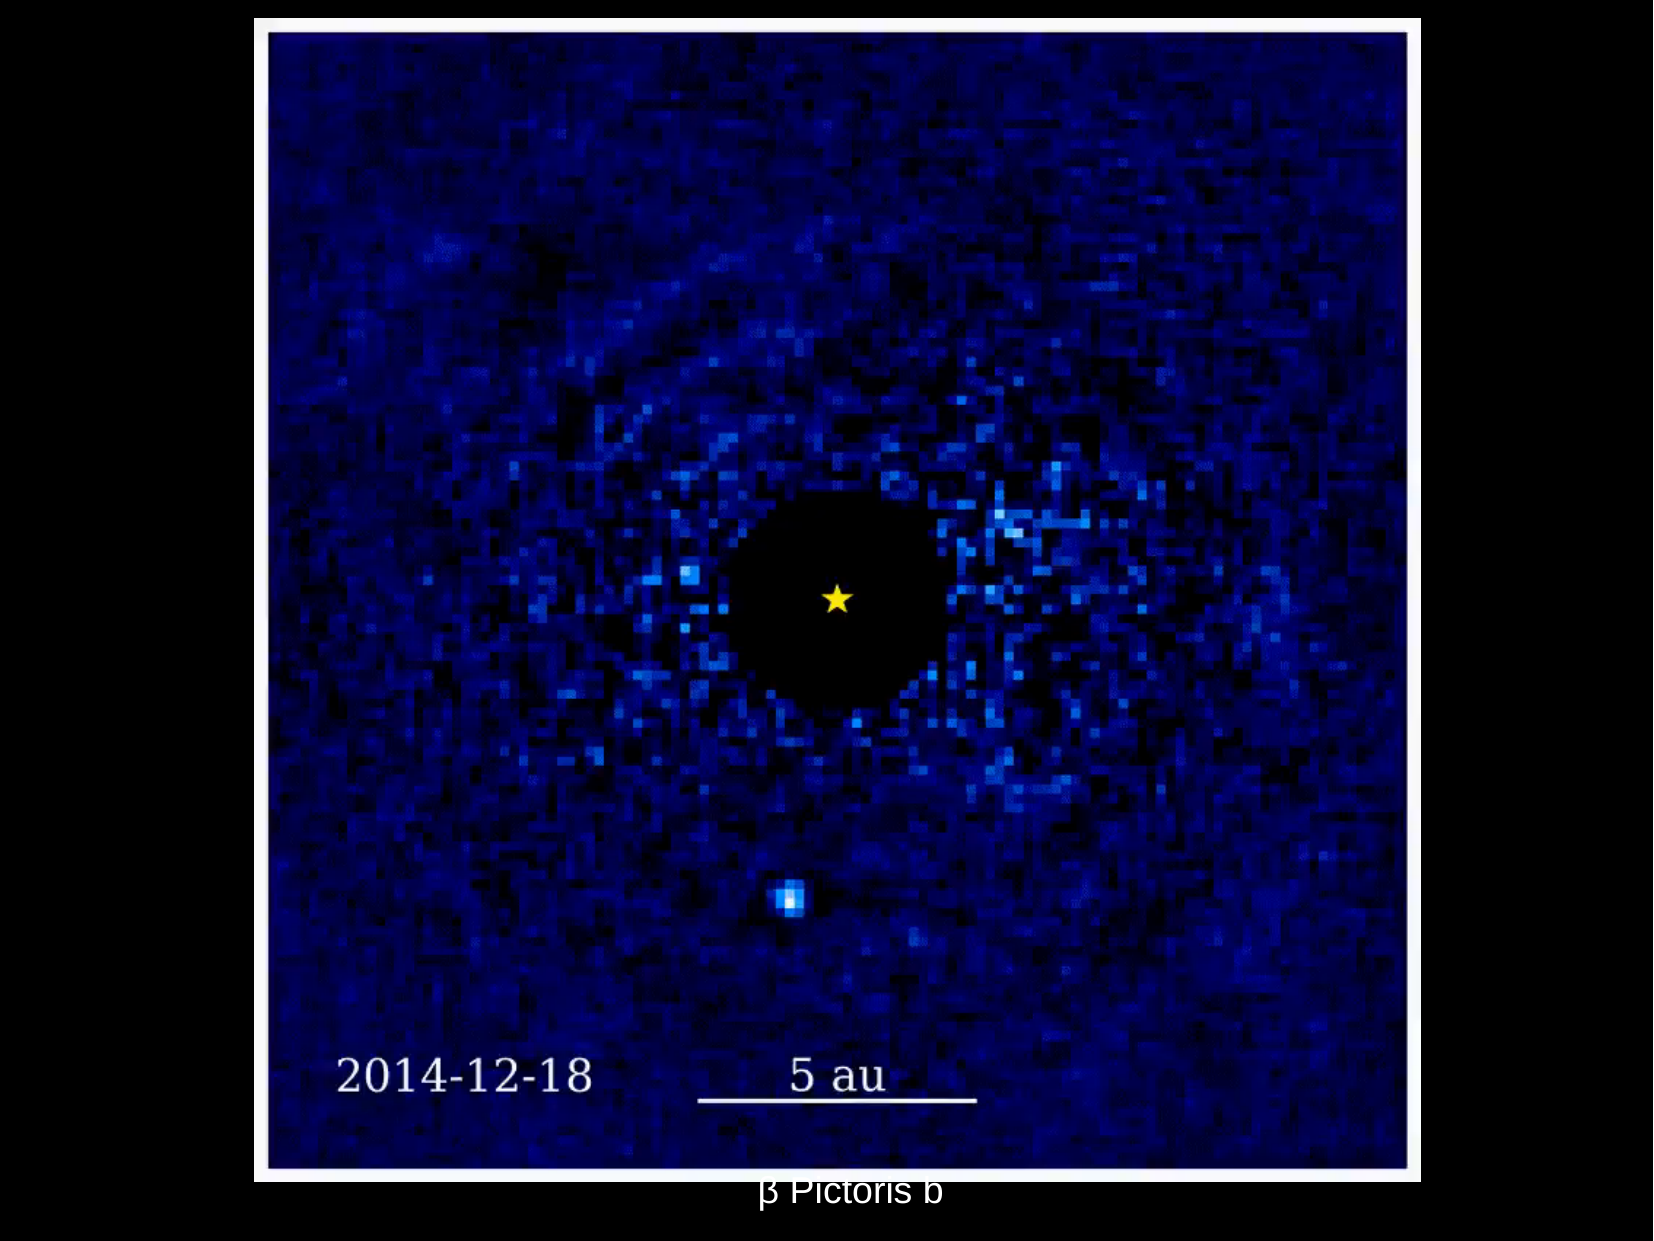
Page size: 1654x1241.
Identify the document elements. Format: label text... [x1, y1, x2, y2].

text_box [253, 18, 1422, 1183]
text_box β Pictoris b [501, 1162, 1201, 1220]
